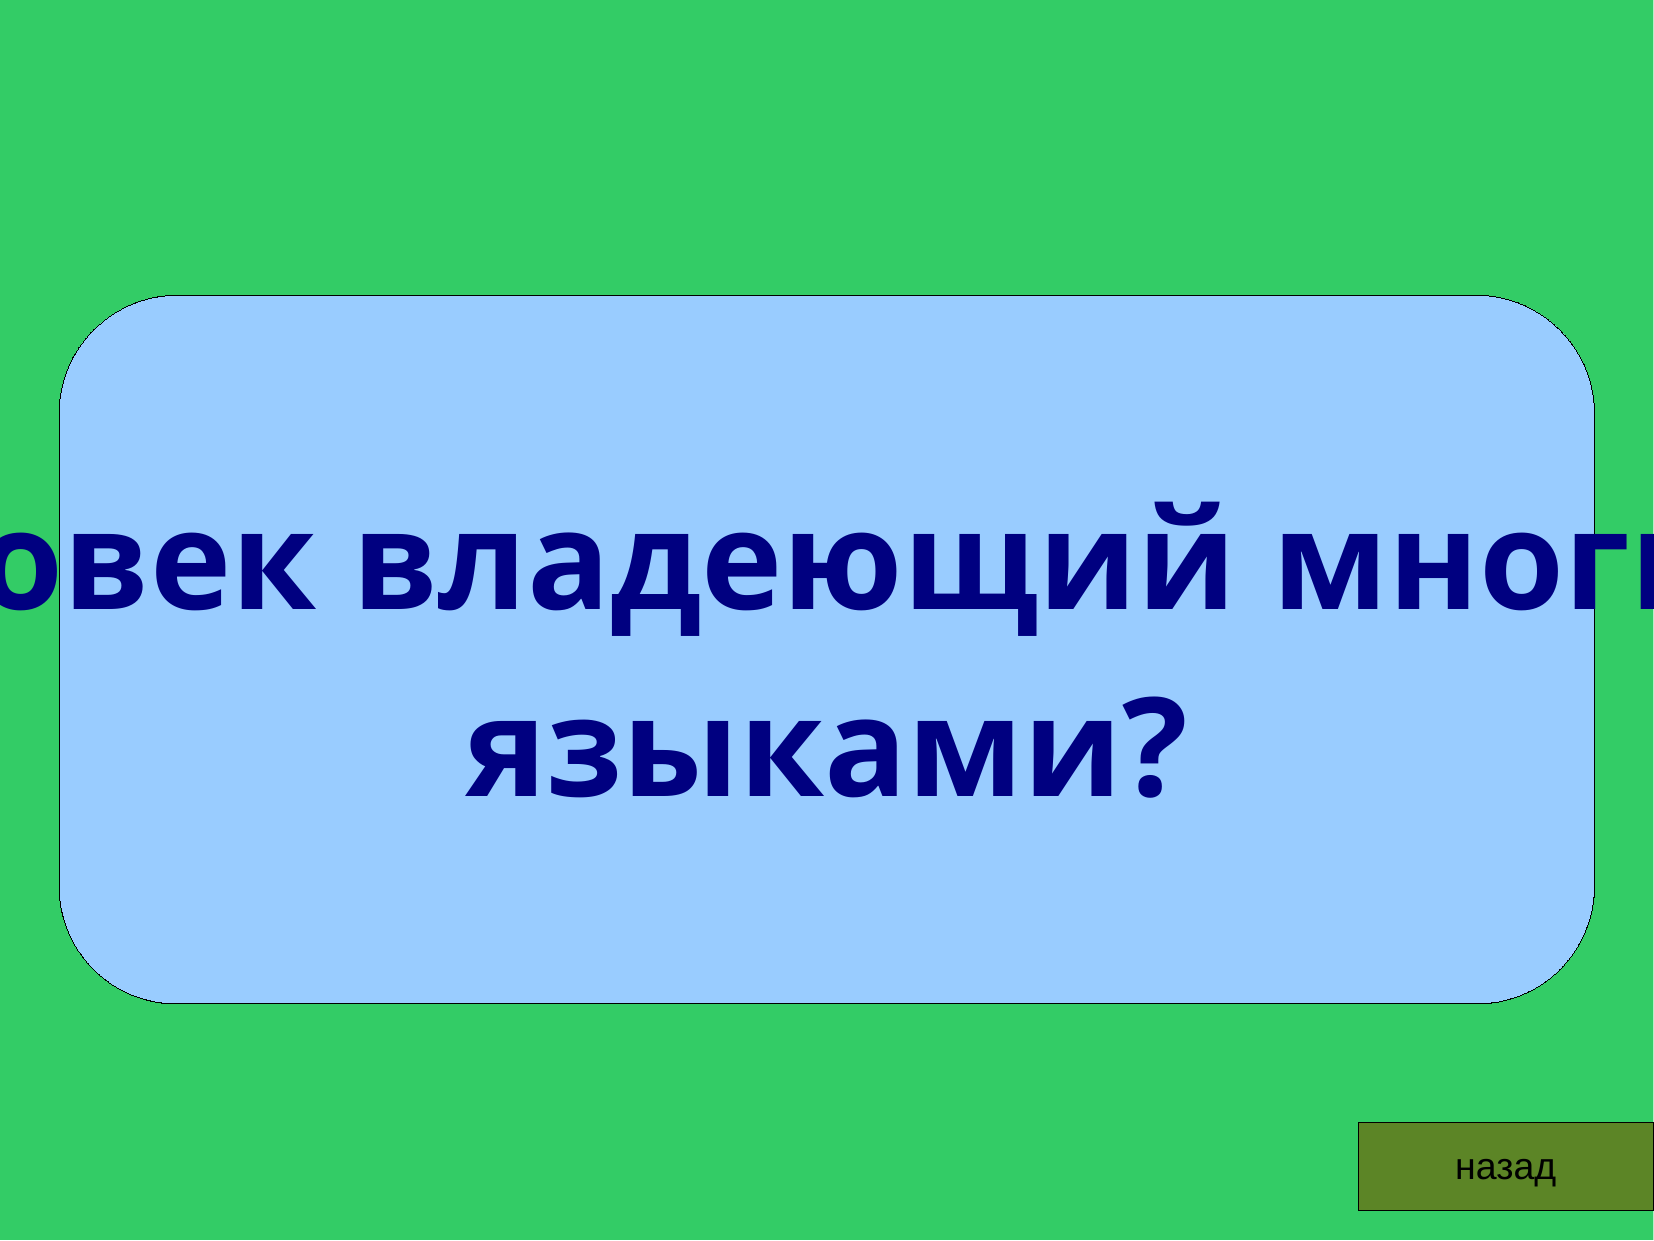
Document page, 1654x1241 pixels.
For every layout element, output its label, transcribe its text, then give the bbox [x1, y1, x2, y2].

text_box назад [1358, 1122, 1654, 1211]
text_box Человек владеющий многими языками? [59, 295, 1595, 1004]
